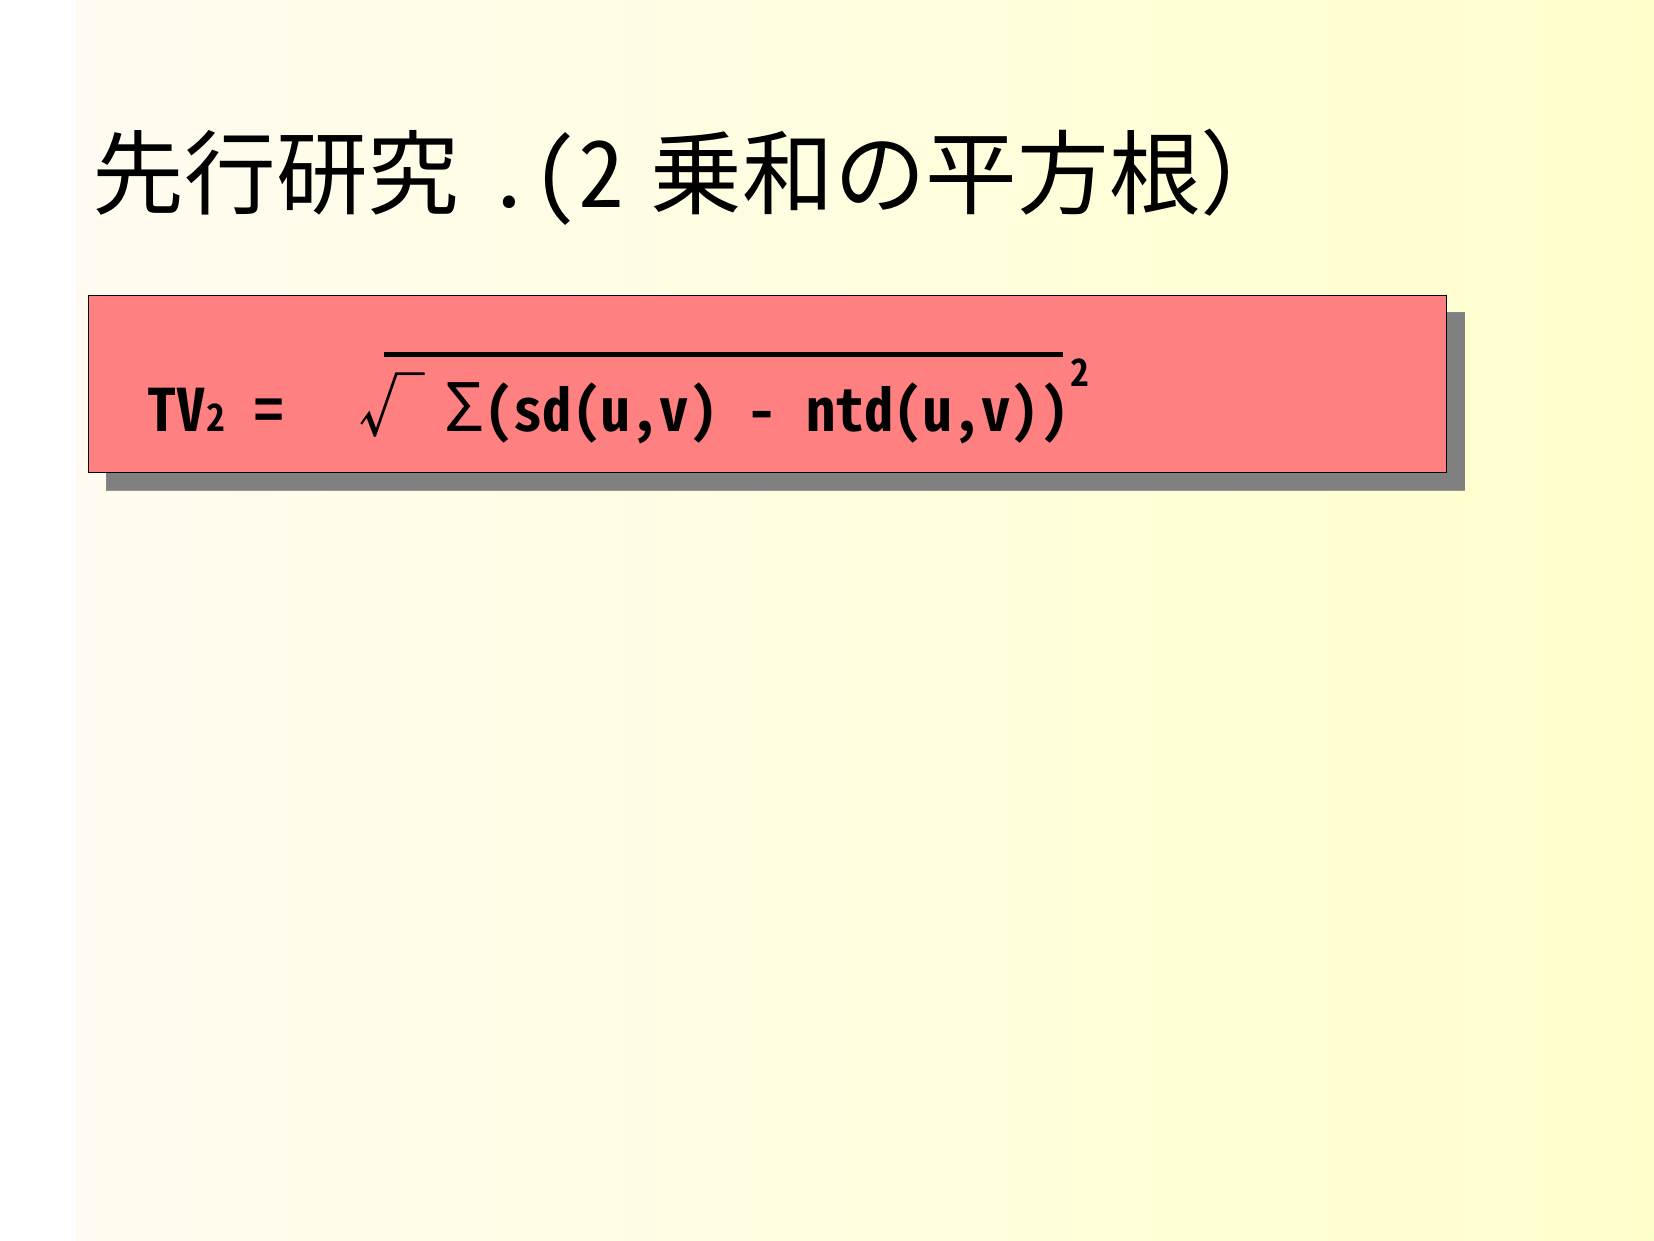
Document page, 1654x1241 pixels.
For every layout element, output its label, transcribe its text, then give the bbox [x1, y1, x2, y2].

text_box [88, 295, 1447, 473]
text_box 先行研究.(2乗和の平方根） [89, 118, 1300, 216]
text_box 2 [1067, 340, 1093, 384]
text_box TV2 = √Σ(sd(u,v) - ntd(u,v)) [147, 354, 1418, 422]
title [88, 88, 1577, 273]
